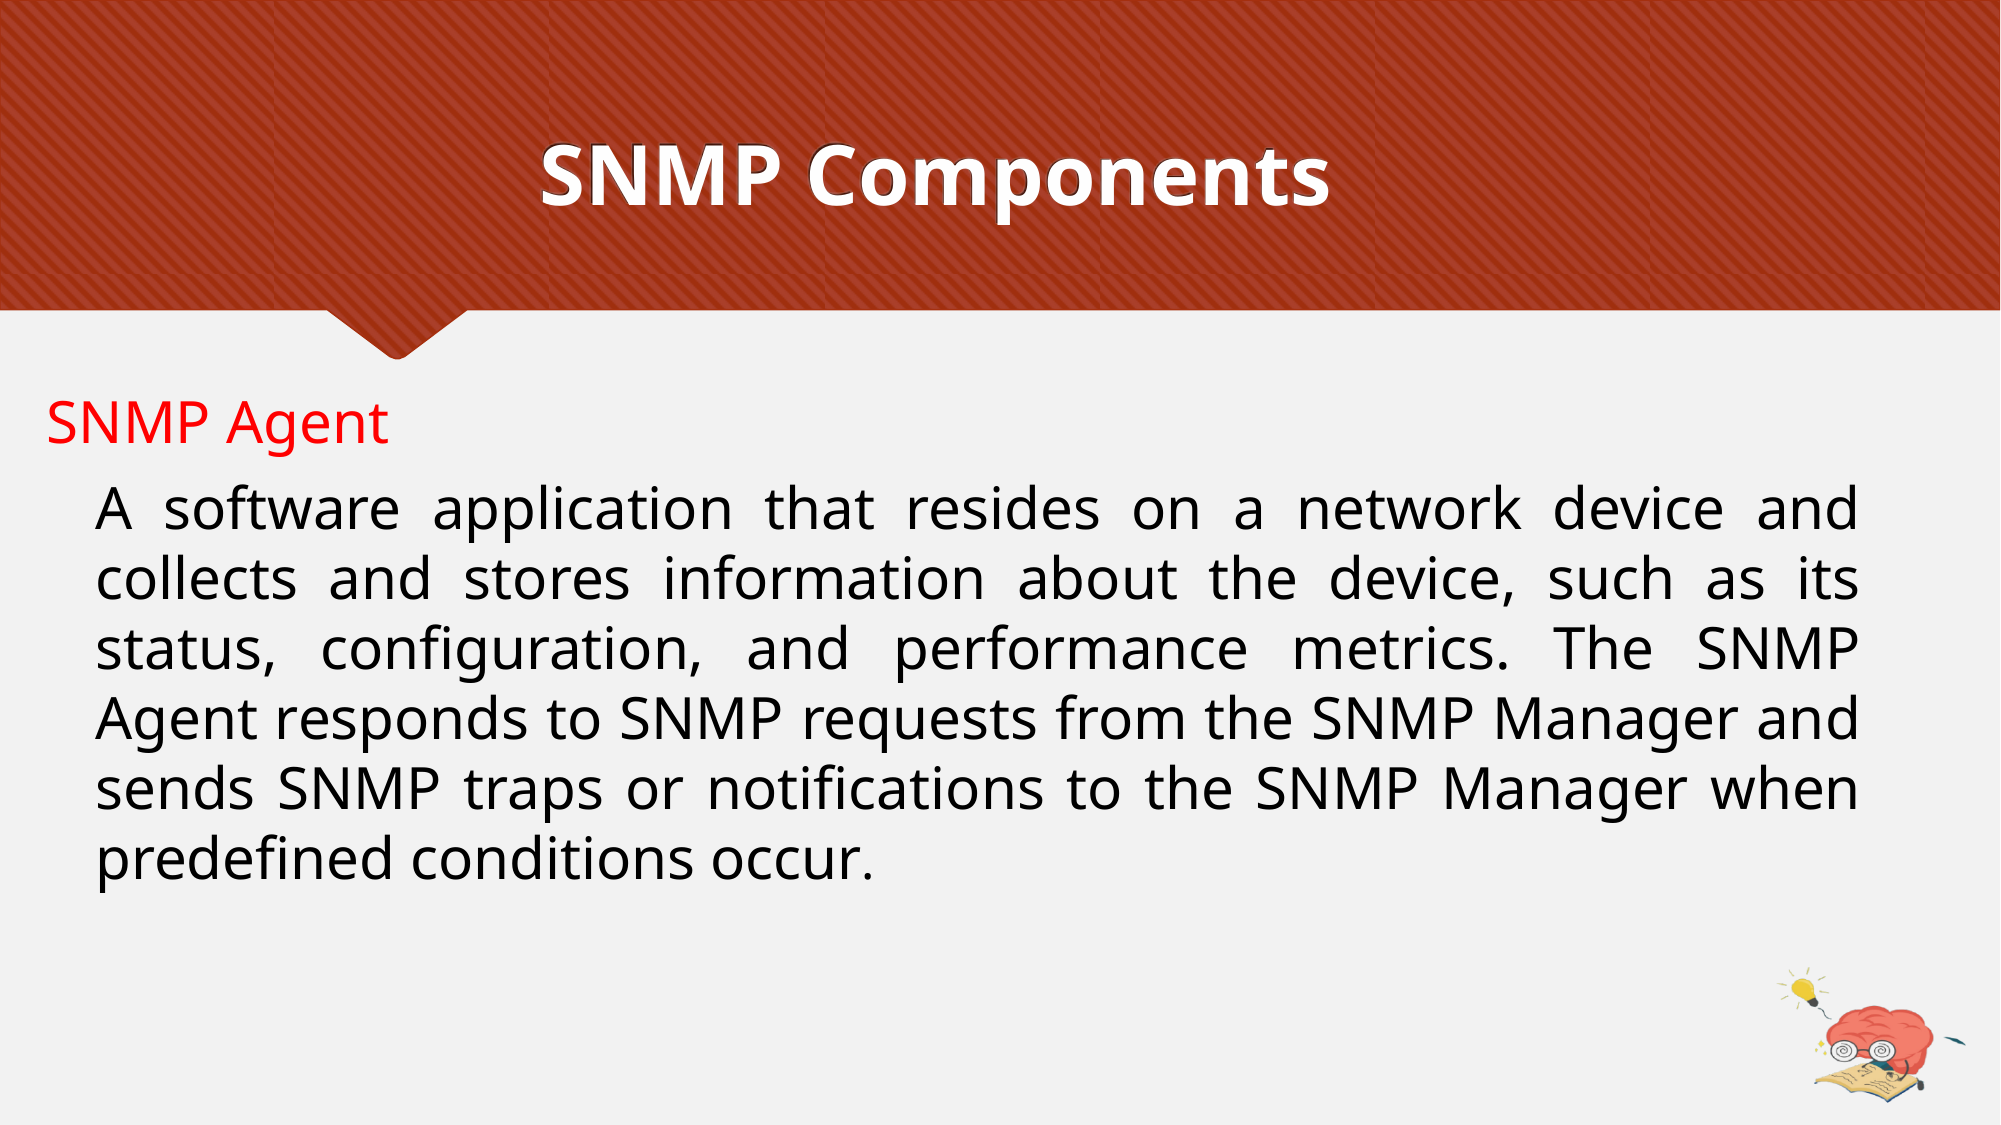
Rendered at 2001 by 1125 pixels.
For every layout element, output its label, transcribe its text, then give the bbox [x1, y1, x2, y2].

picture [1734, 952, 2000, 1119]
title SNMP Components [330, 66, 1563, 230]
text_box A software application that resides on a network device and collects and stores information about the device, such as its status, configuration, and performance metrics. The SNMP Agent responds to SNMP requests from the SNMP Manager and sends SNMP traps or notifications to the SNMP Manager when predefined conditions occur. [80, 463, 1890, 833]
text_box SNMP Agent [31, 377, 1735, 464]
